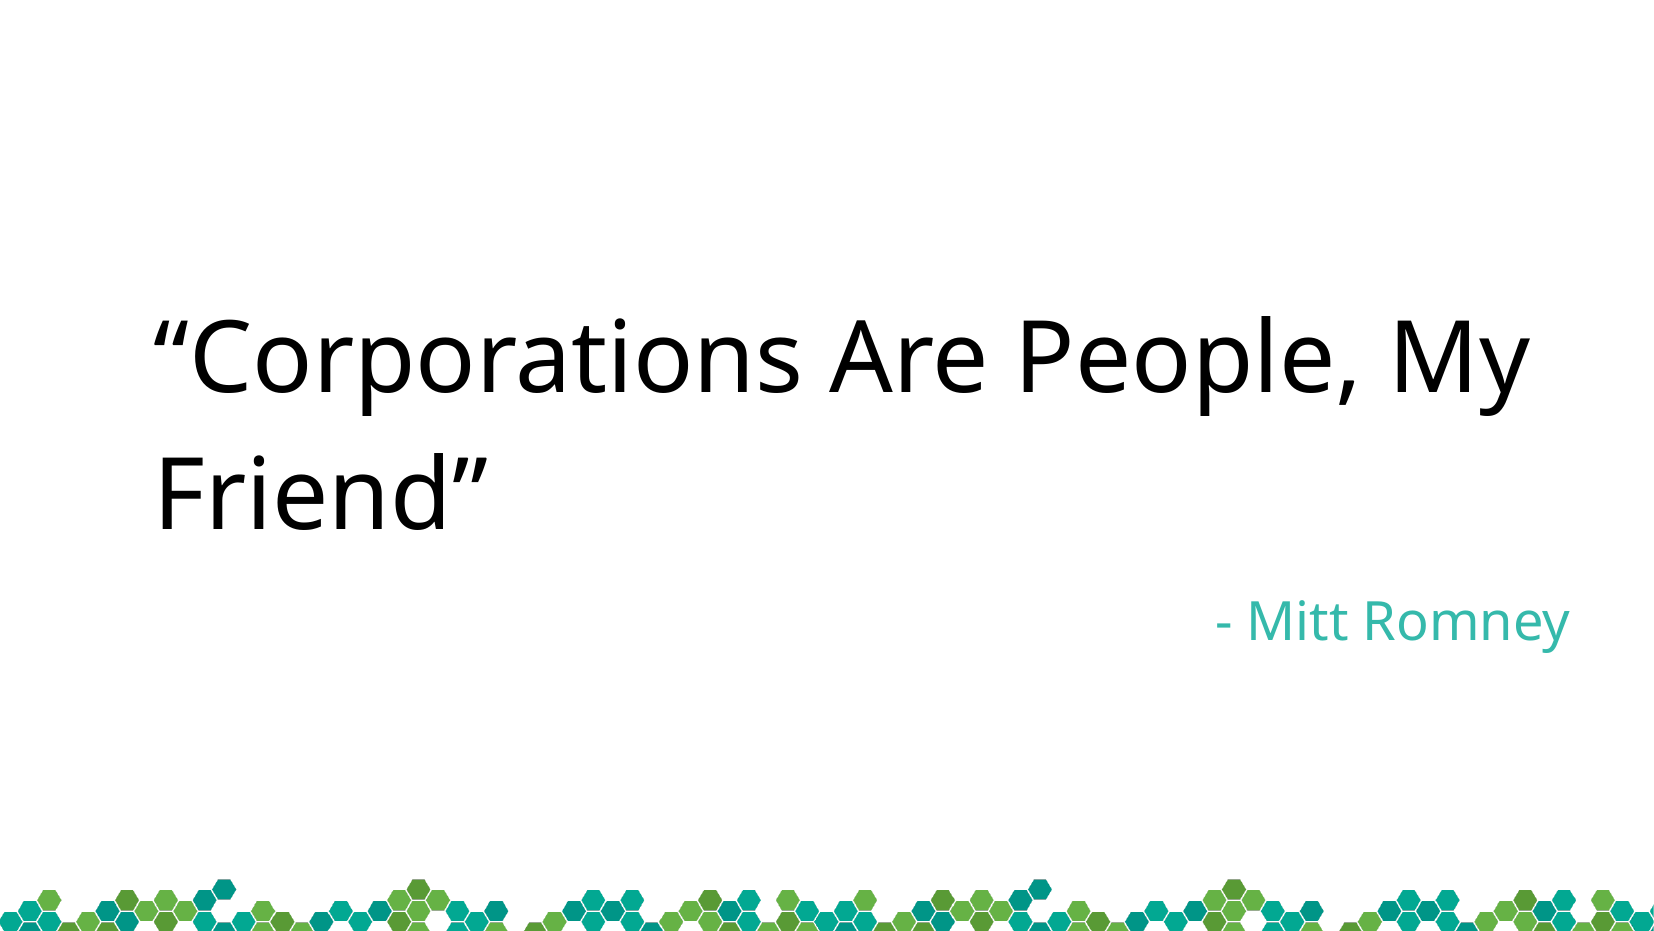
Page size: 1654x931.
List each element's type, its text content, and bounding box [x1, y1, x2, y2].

list “Corporations Are People, My Friend” - Mitt Romney [82, 285, 1571, 758]
picture [0, 871, 1654, 931]
